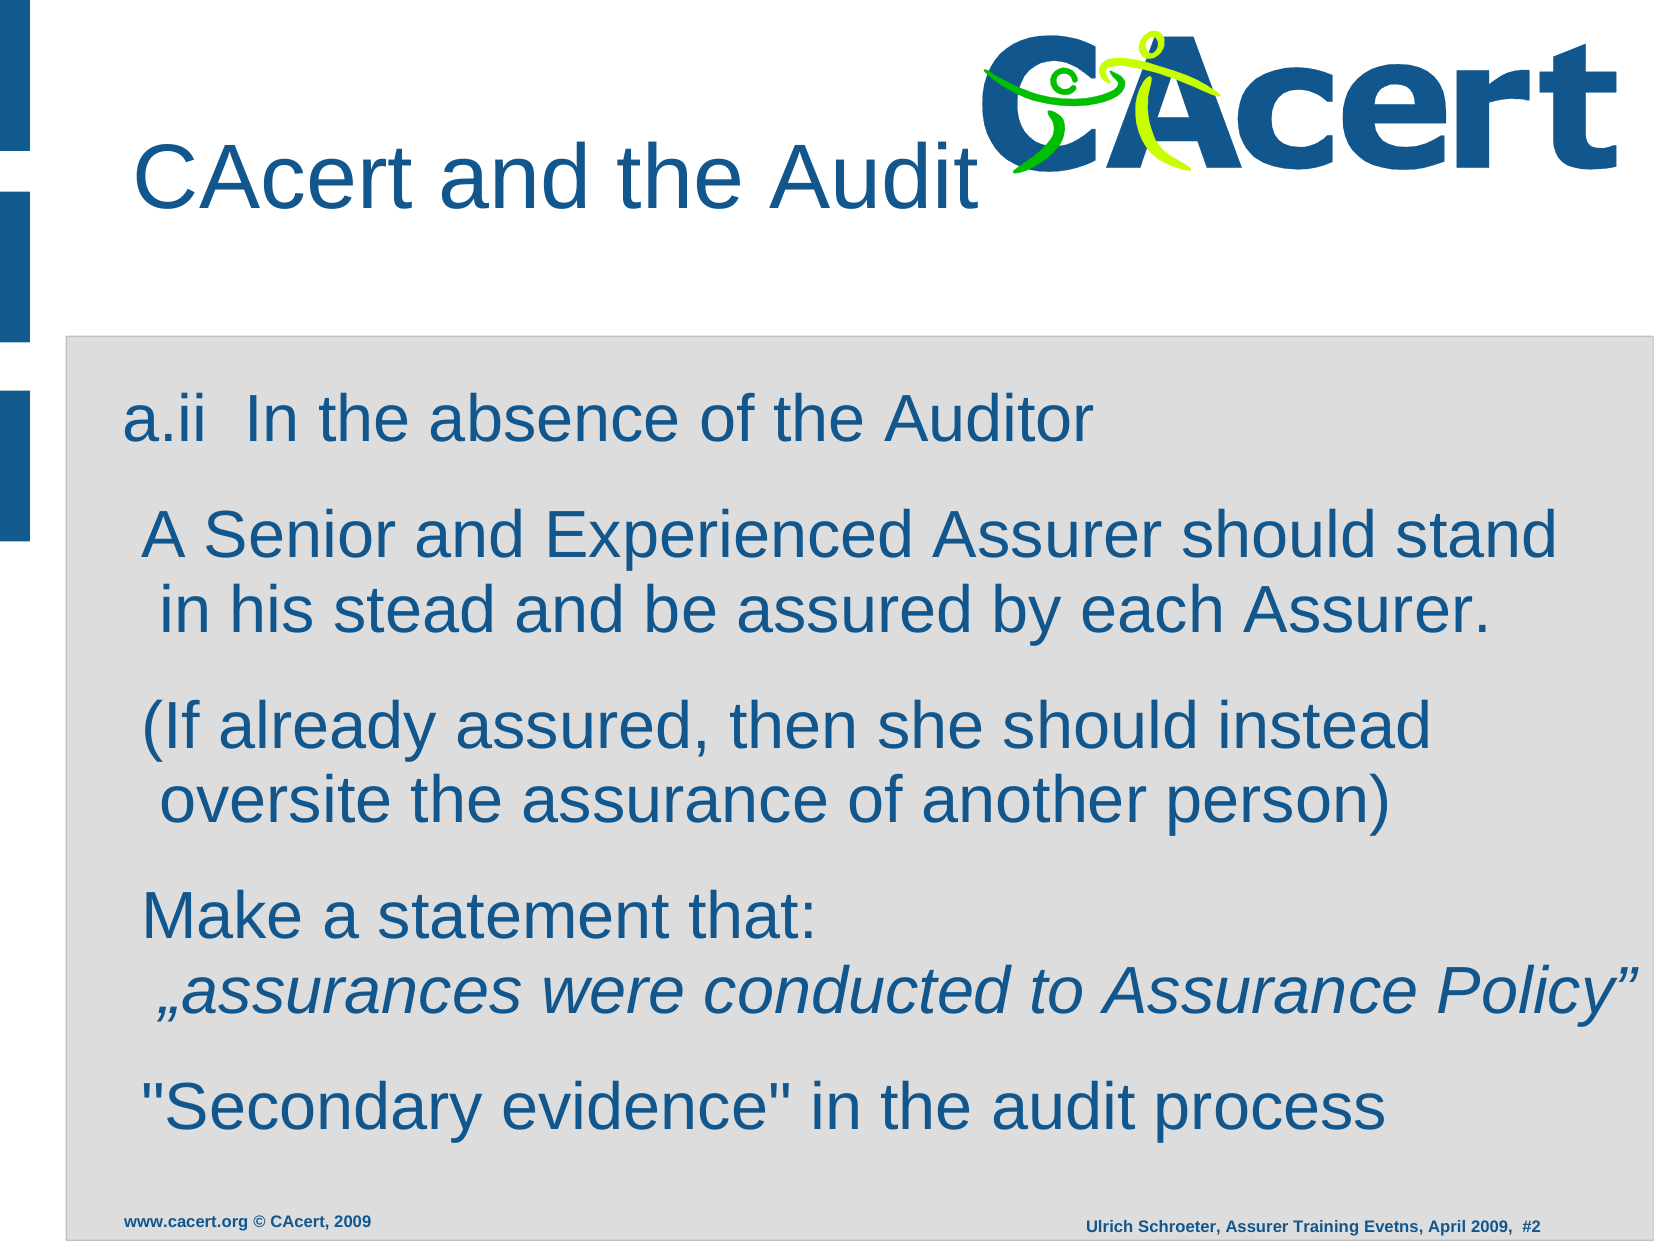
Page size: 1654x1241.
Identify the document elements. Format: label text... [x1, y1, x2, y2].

text_box CAcert and the Audit [118, 118, 995, 239]
text_box a.ii In the absence of the Auditor A Senior and Experienced Assurer should stand in his stead and be assured by each Assurer. (If already assured, then she should instead oversite the assurance of another person) Make a statement that: „assurances were conducted to Assurance Policy” "Secondary evidence" in the audit process [107, 373, 1654, 1168]
